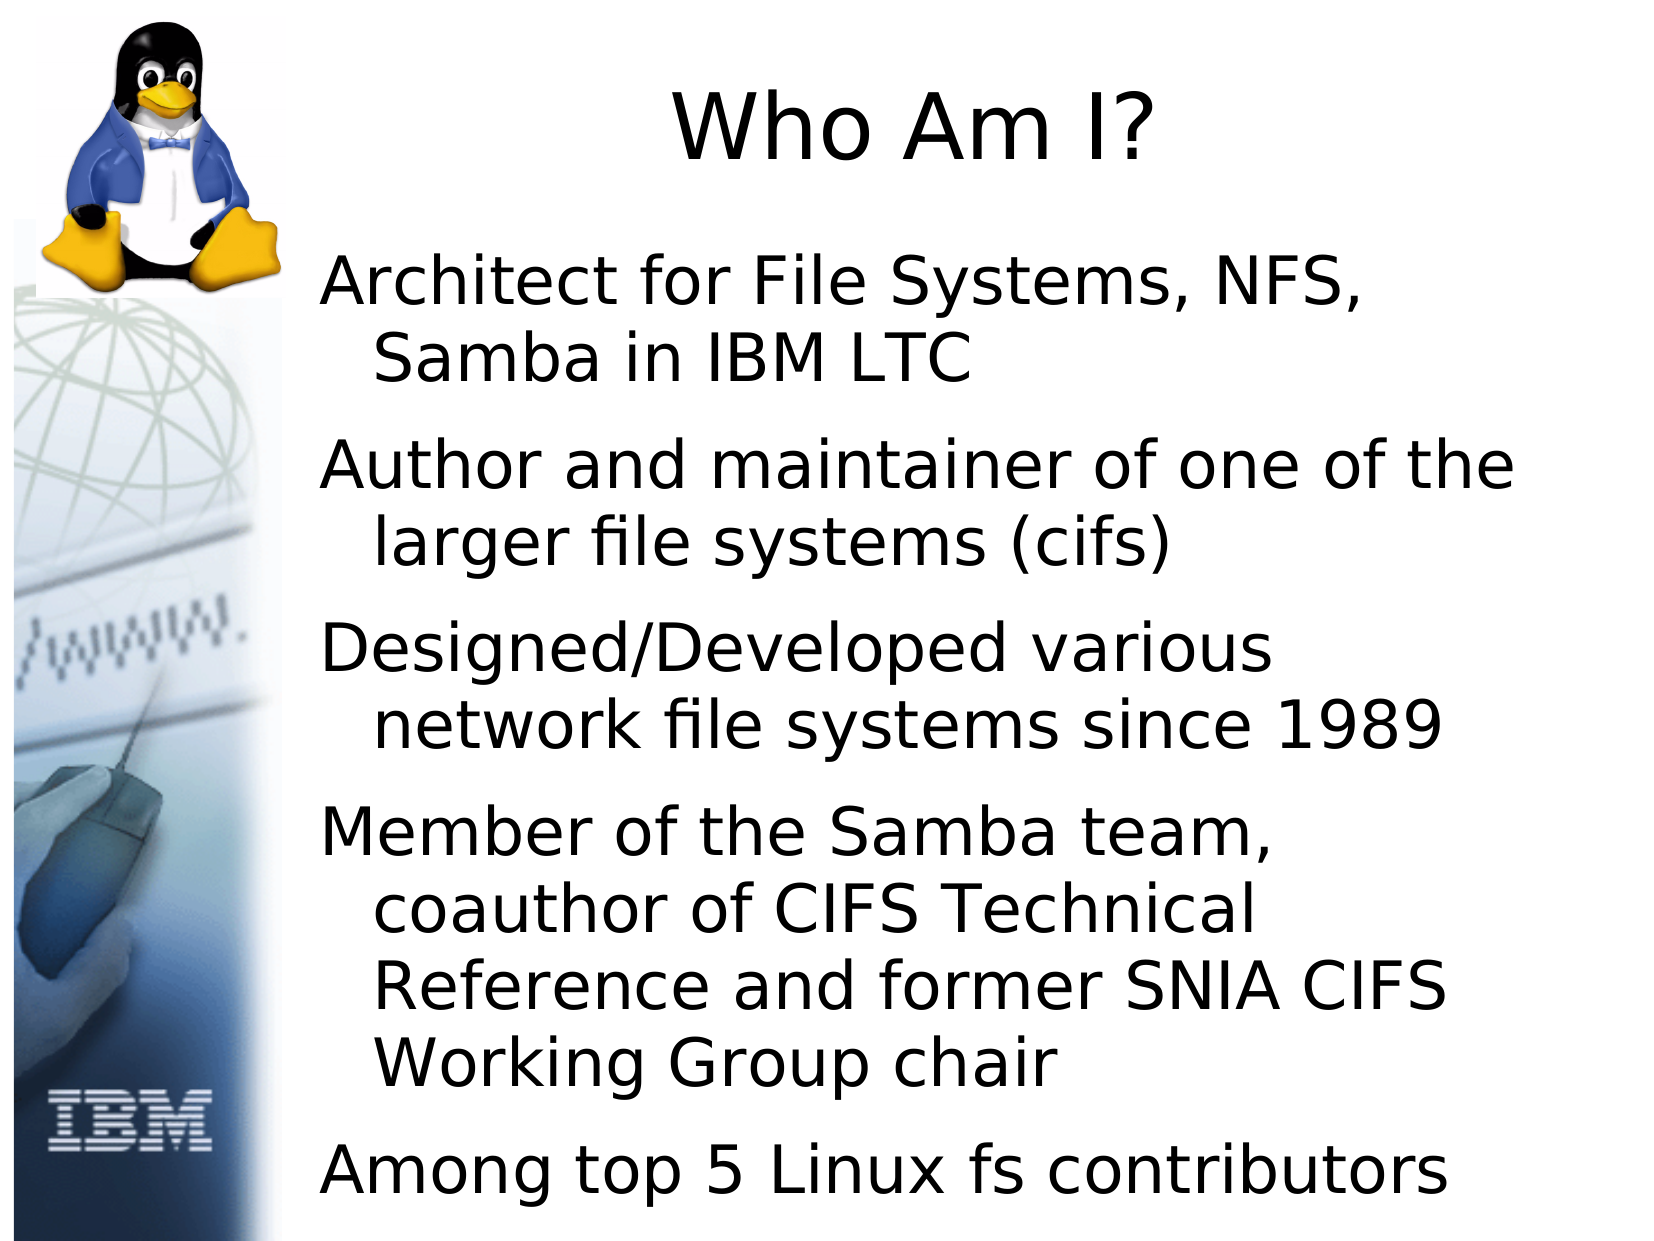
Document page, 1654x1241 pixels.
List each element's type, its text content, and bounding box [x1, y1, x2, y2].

list Architect for File Systems, NFS, Samba in IBM LTC Author and maintainer of one of the larger file systems (cifs) Designed/Developed various network file systems since 1989 Member of the Samba team, coauthor of CIFS Technical Reference and former SNIA CIFS Working Group chair Among top 5 Linux fs contributors [301, 243, 1552, 1209]
title Who Am I? [301, 43, 1528, 212]
